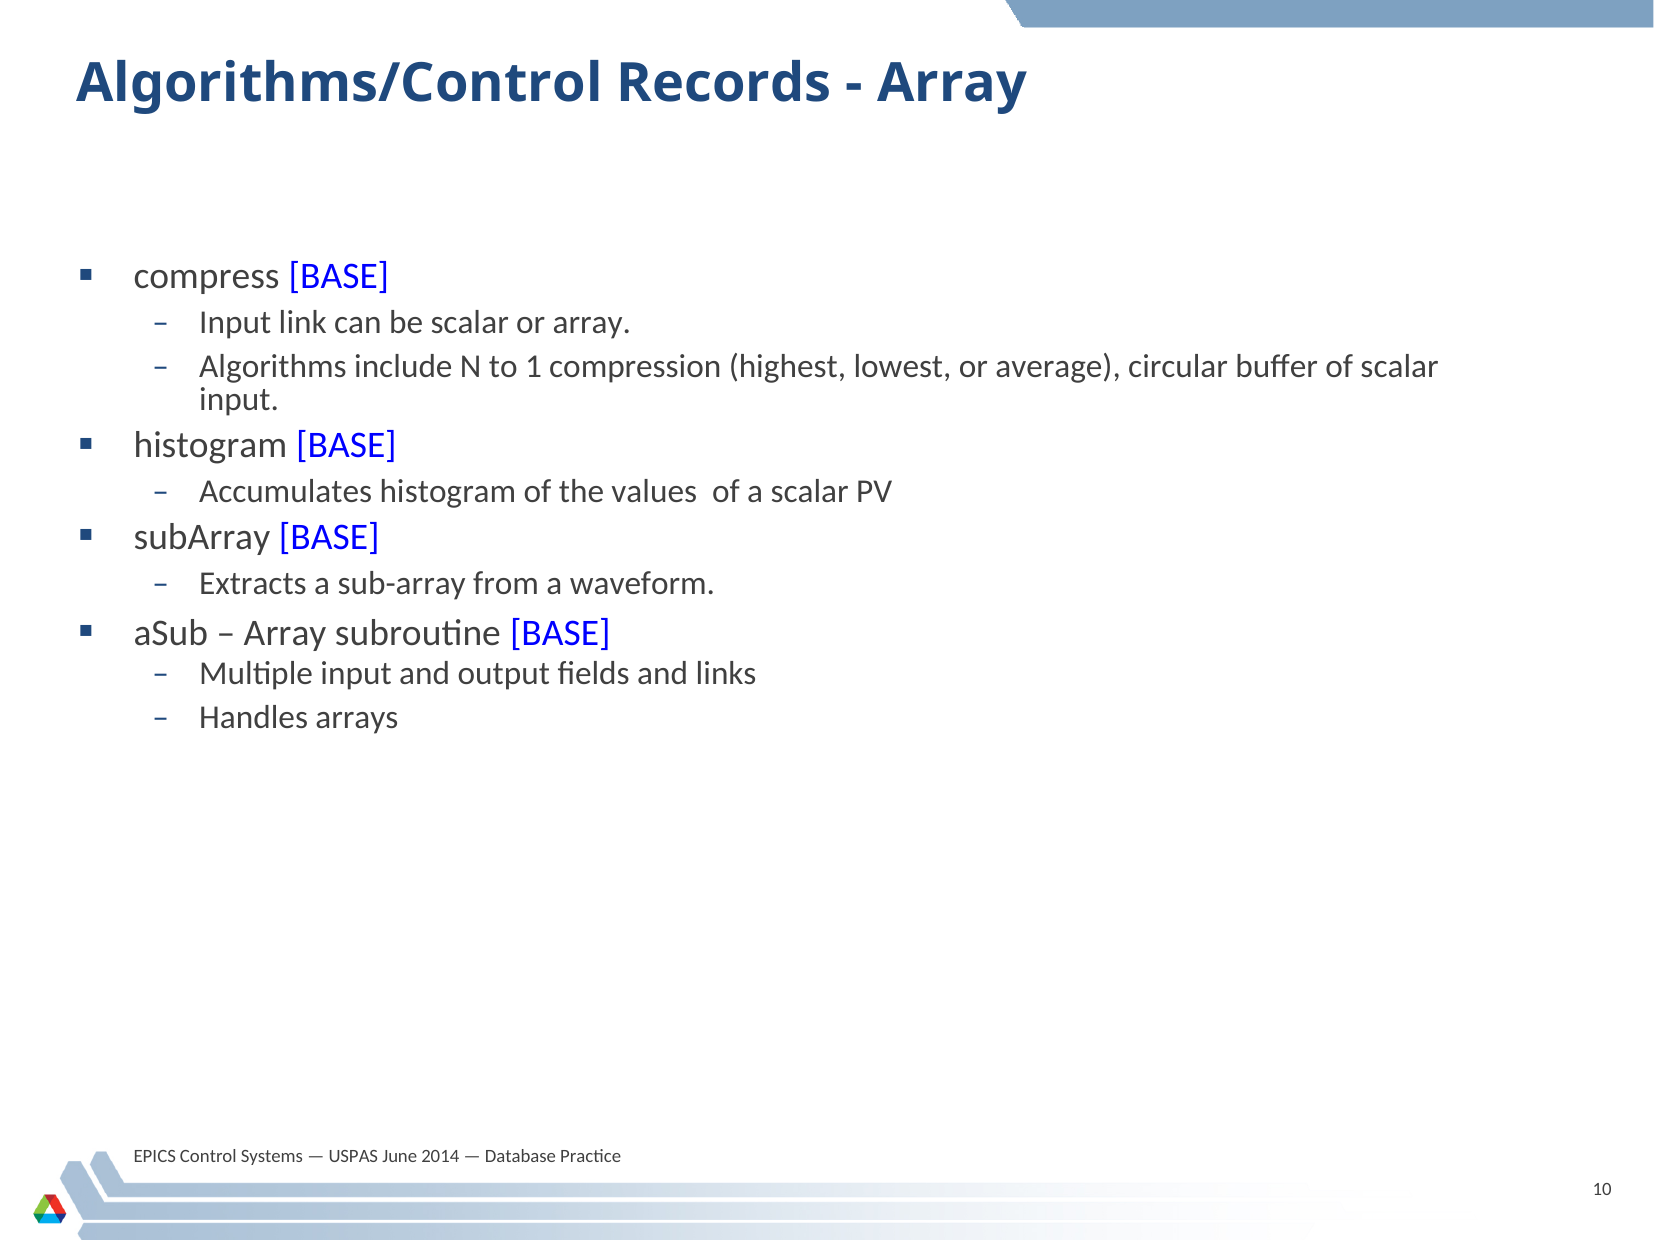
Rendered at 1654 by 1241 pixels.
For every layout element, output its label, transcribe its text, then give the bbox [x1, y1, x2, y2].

picture [0, 1143, 1654, 1240]
title Algorithms/Control Records - Array [61, 51, 1500, 123]
picture [0, 0, 1654, 29]
list compress [BASE] Input link can be scalar or array. Algorithms include N to 1 compression (highest, lowest, or average), circular buffer of scalar input. histogram [BASE] Accumulates histogram of the values of a scalar PV subArray [BASE] Extracts a sub-array from a waveform. aSub – Array subroutine [BASE] Multiple input and output fields and links Handles arrays [62, 253, 1498, 968]
